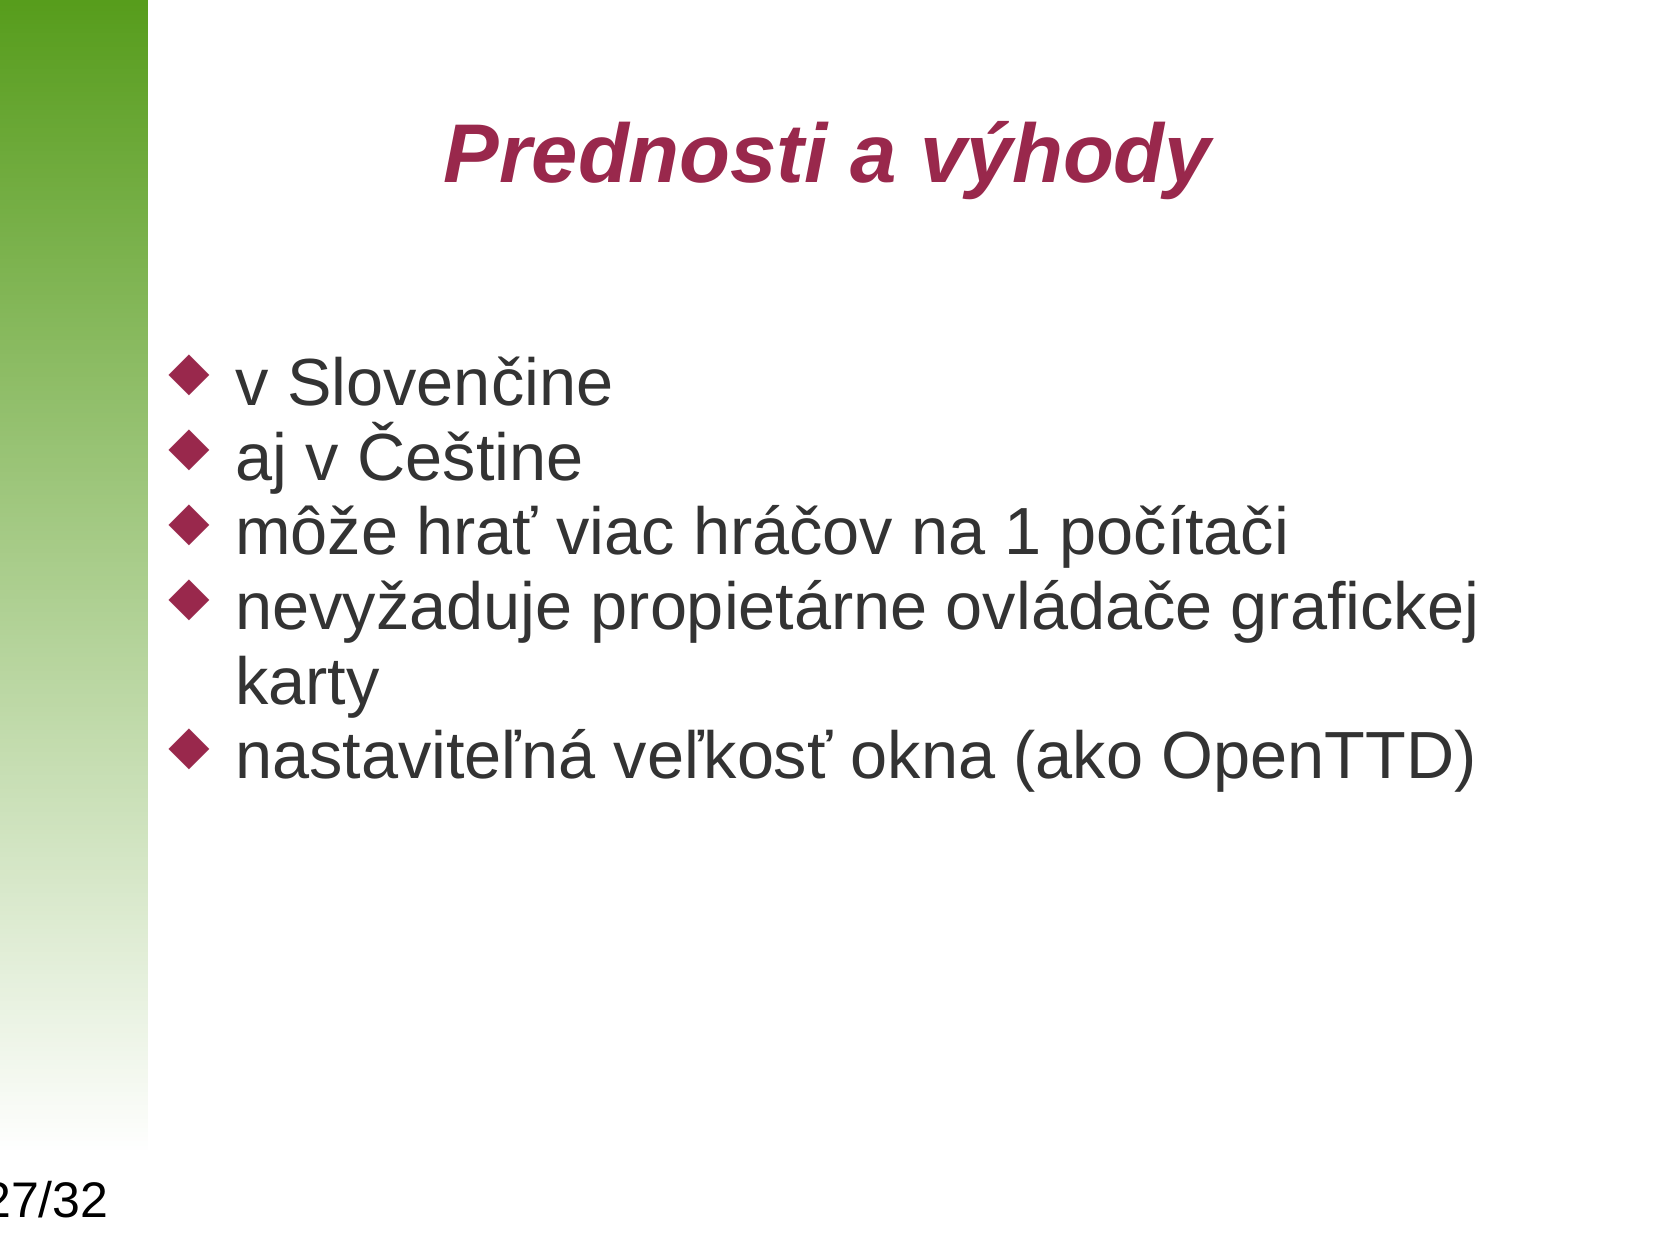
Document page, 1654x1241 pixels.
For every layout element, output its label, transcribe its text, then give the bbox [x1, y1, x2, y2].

title Prednosti a výhody [121, 49, 1534, 257]
list v Slovenčine aj v Češtine môže hrať viac hráčov na 1 počítači nevyžaduje propietárne ovládače grafickej karty nastaviteľná veľkosť okna (ako OpenTTD) [152, 344, 1534, 1127]
